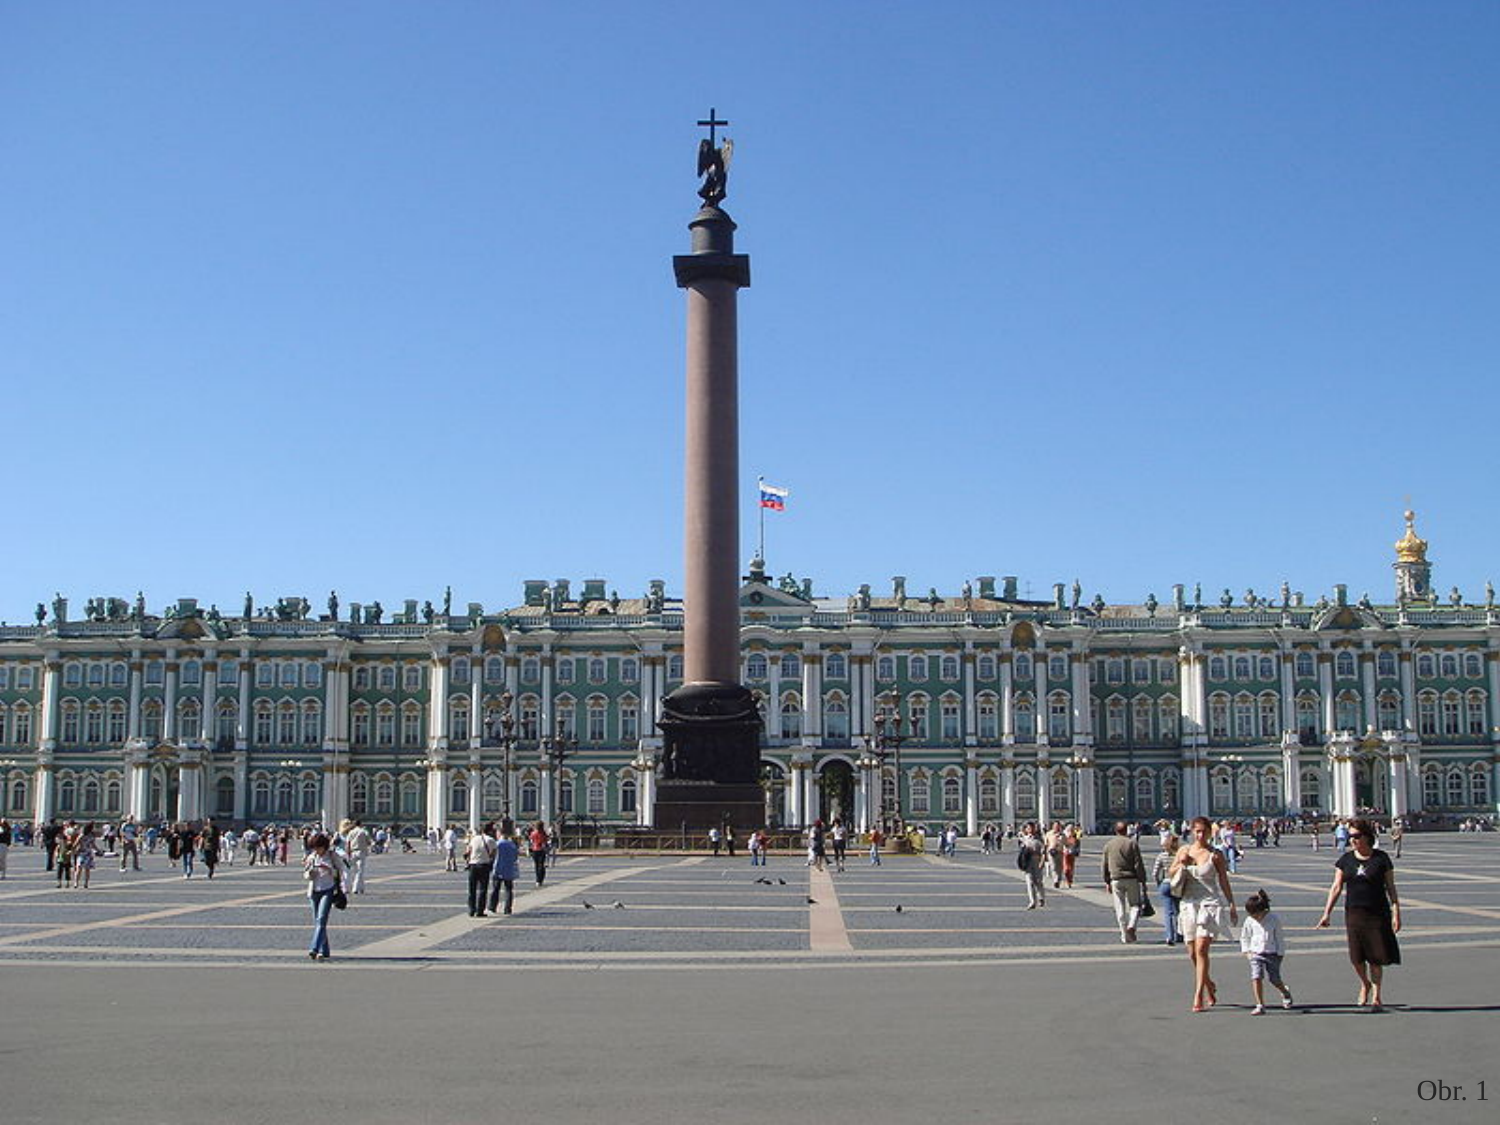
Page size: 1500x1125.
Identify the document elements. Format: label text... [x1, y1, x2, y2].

picture [0, 0, 1500, 1125]
text_box Obr. 1 [1401, 1067, 1500, 1115]
